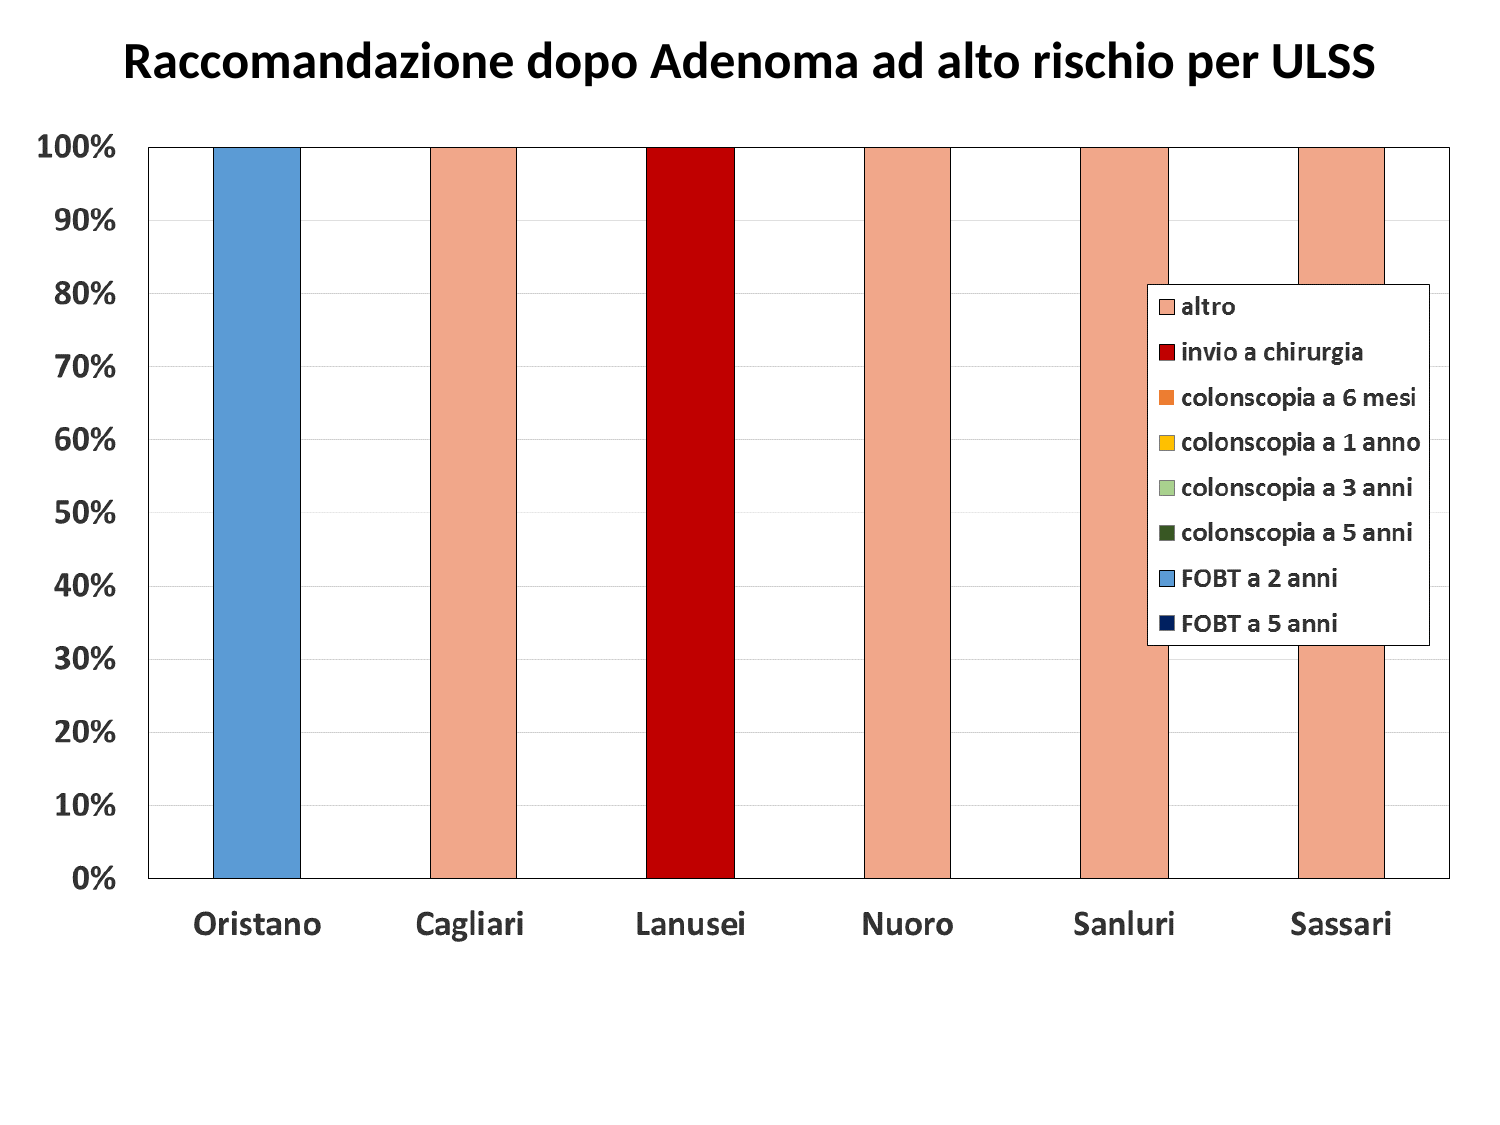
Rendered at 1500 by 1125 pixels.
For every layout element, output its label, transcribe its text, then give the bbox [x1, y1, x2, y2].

picture [22, 115, 1471, 1061]
text_box Raccomandazione dopo Adenoma ad alto rischio per ULSS [0, 18, 1500, 97]
